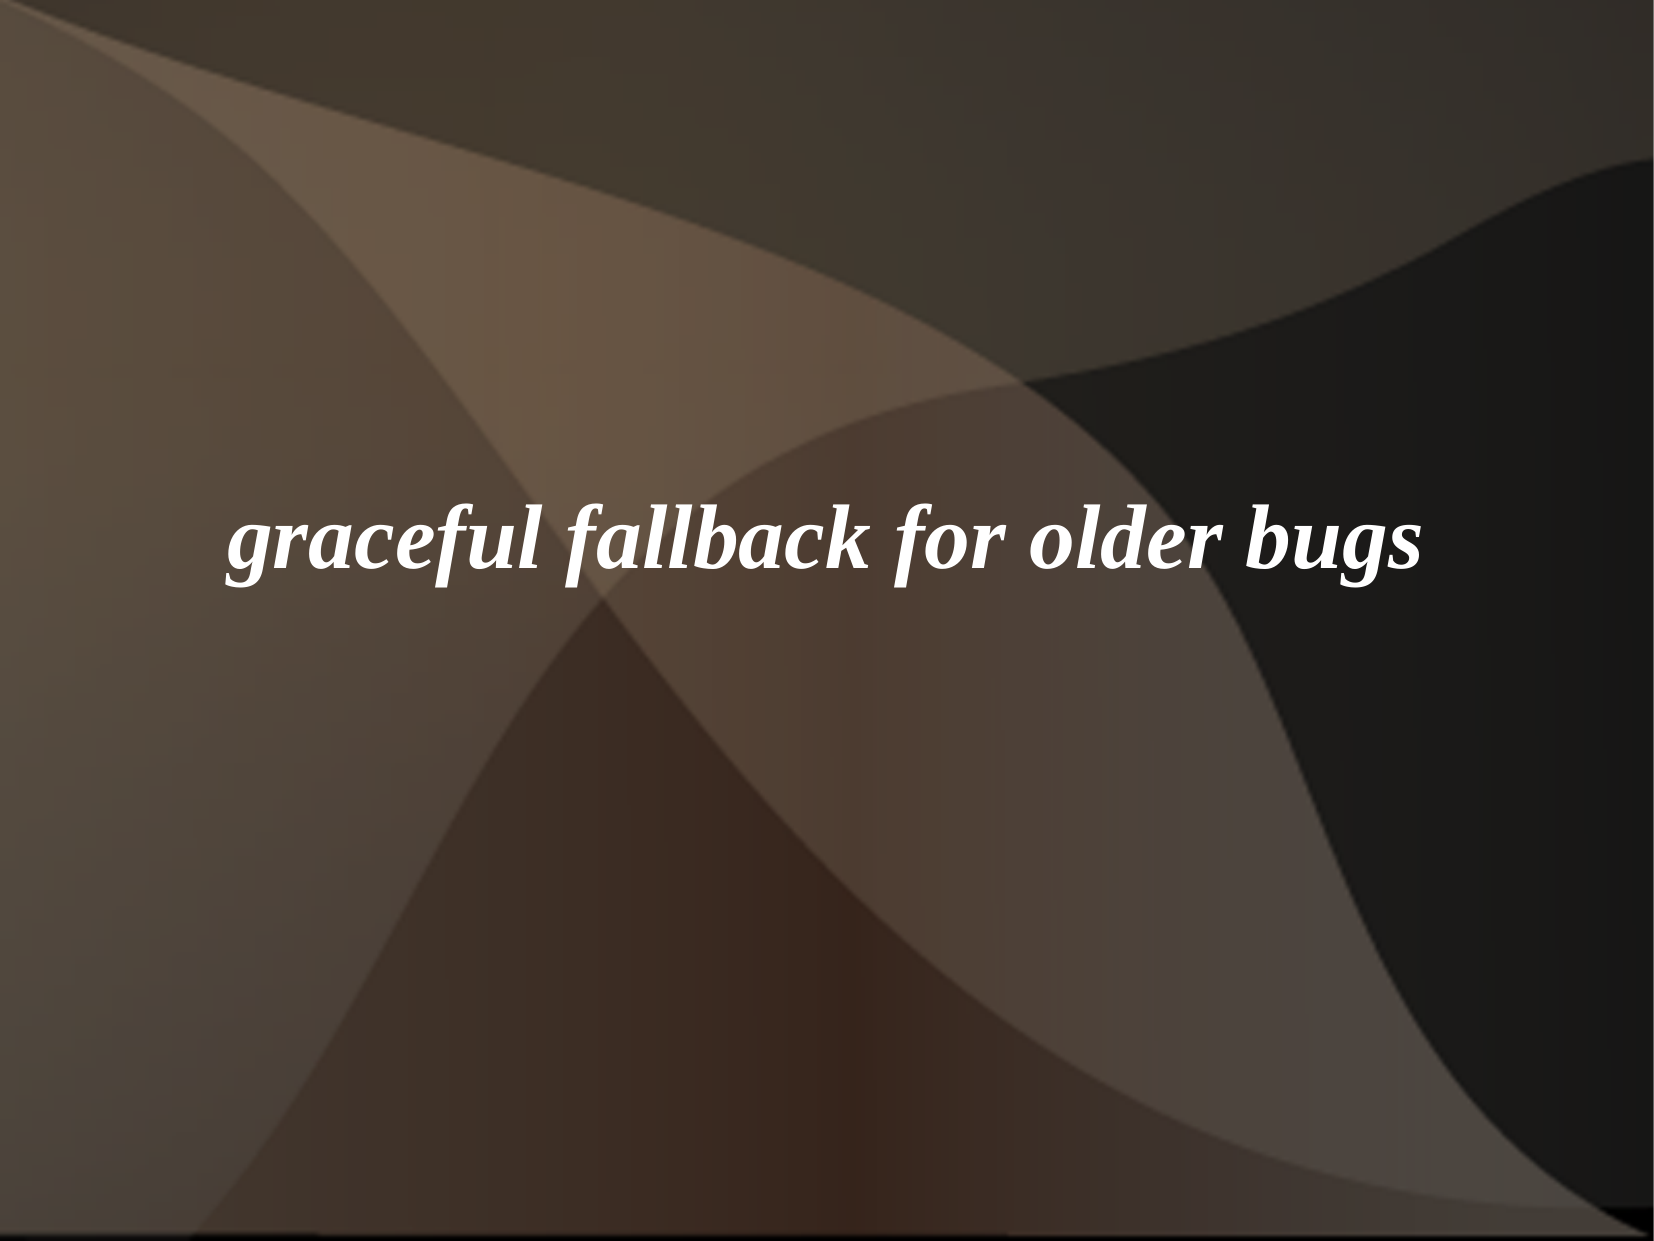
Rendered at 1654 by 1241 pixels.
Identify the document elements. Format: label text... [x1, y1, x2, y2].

picture [0, 0, 1654, 1241]
title graceful fallback for older bugs [82, 249, 1571, 826]
